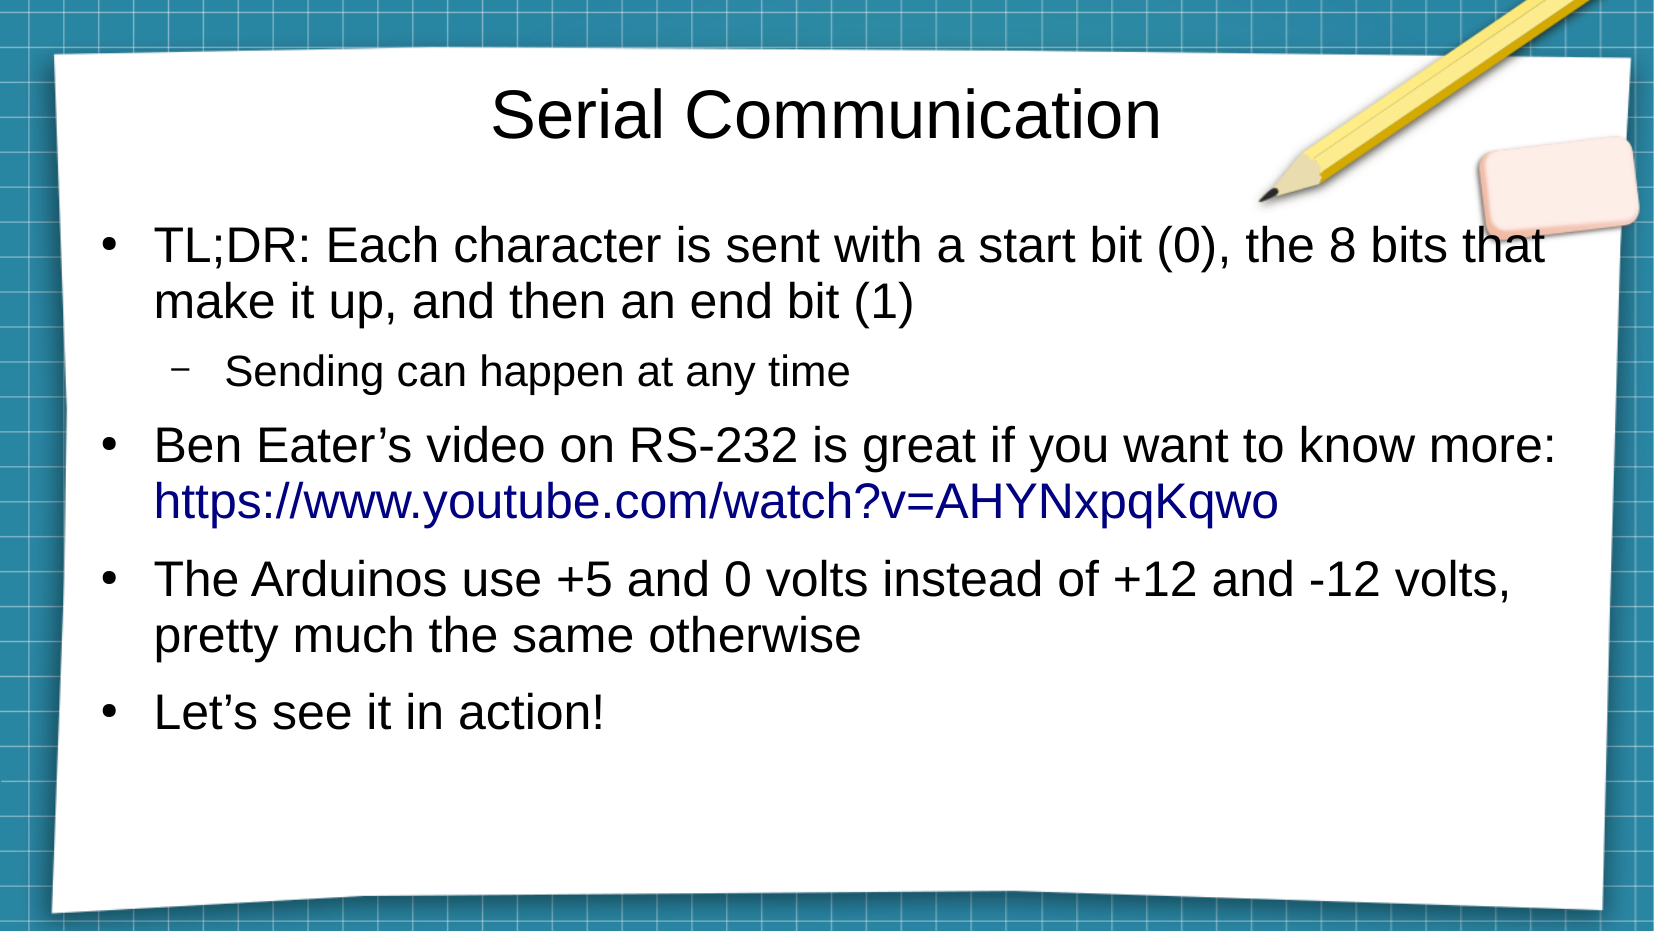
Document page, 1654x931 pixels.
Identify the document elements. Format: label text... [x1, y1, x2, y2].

picture [0, 0, 1654, 931]
list TL;DR: Each character is sent with a start bit (0), the 8 bits that make it up, and then an end bit (1) Sending can happen at any time Ben Eater’s video on RS-232 is great if you want to know more:https://www.youtube.com/watch?v=AHYNxpqKqwo The Arduinos use +5 and 0 volts instead of +12 and -12 volts, pretty much the same otherwise Let’s see it in action! [82, 217, 1571, 758]
title Serial Communication [82, 37, 1571, 193]
